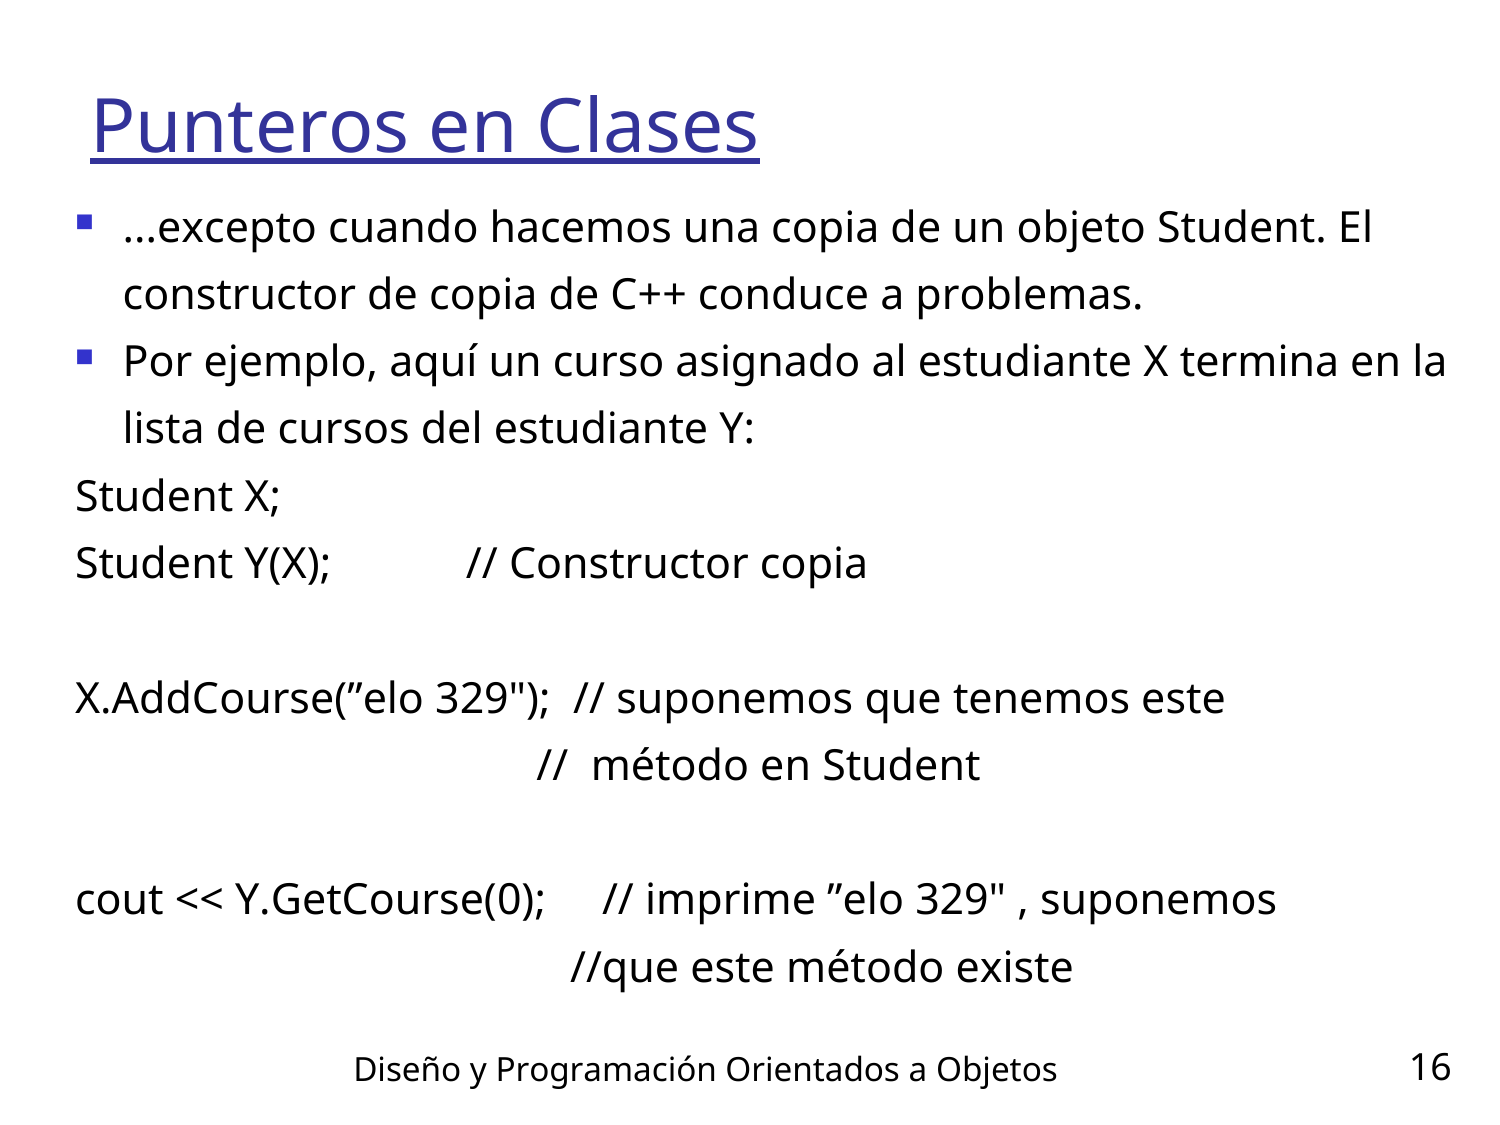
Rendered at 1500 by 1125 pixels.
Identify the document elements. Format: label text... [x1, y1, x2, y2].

title Punteros en Clases [75, 19, 1466, 182]
list ...excepto cuando hacemos una copia de un objeto Student. El constructor de copia de C++ conduce a problemas. Por ejemplo, aquí un curso asignado al estudiante X termina en la lista de cursos del estudiante Y: Student X; Student Y(X); // Constructor copia X.AddCourse(”elo 329"); // suponemos que tenemos este // método en Student cout << Y.GetCourse(0); // imprime ”elo 329" , suponemos //que este método existe [75, 187, 1462, 1013]
